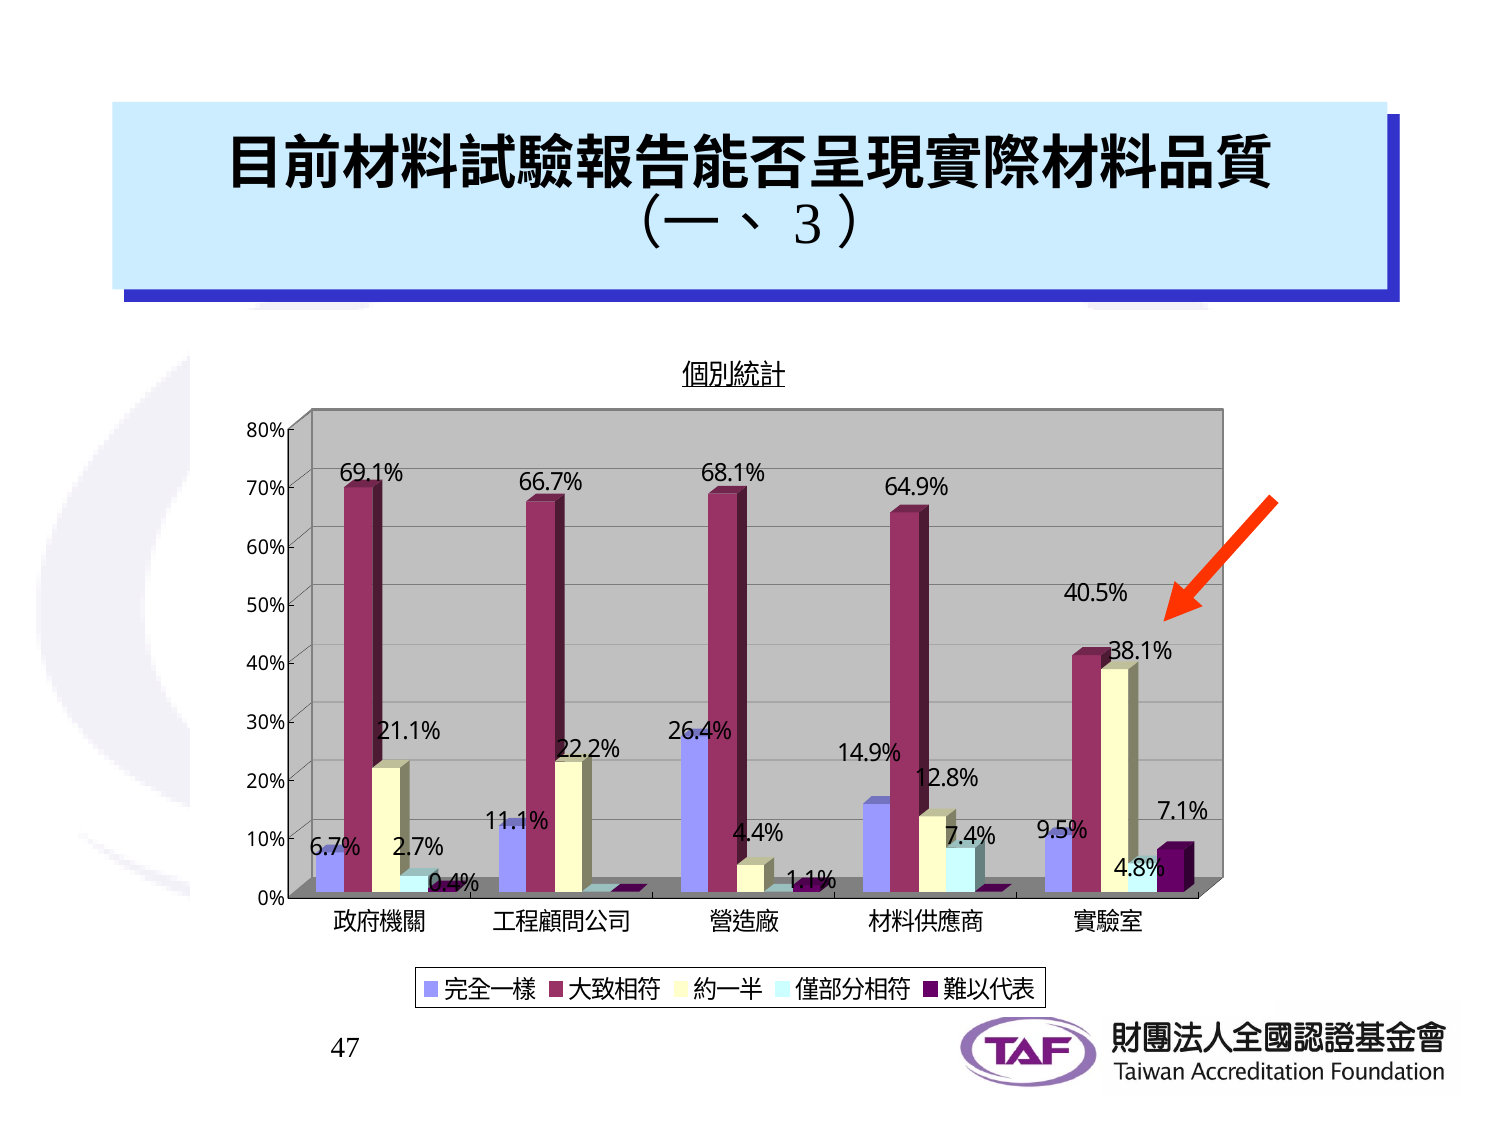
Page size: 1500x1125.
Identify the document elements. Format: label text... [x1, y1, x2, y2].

text_box <編號> [199, 1021, 376, 1125]
picture [183, 302, 1462, 1097]
title 目前材料試驗報告能否呈現實際材料品質 （一、3） [112, 101, 1388, 290]
